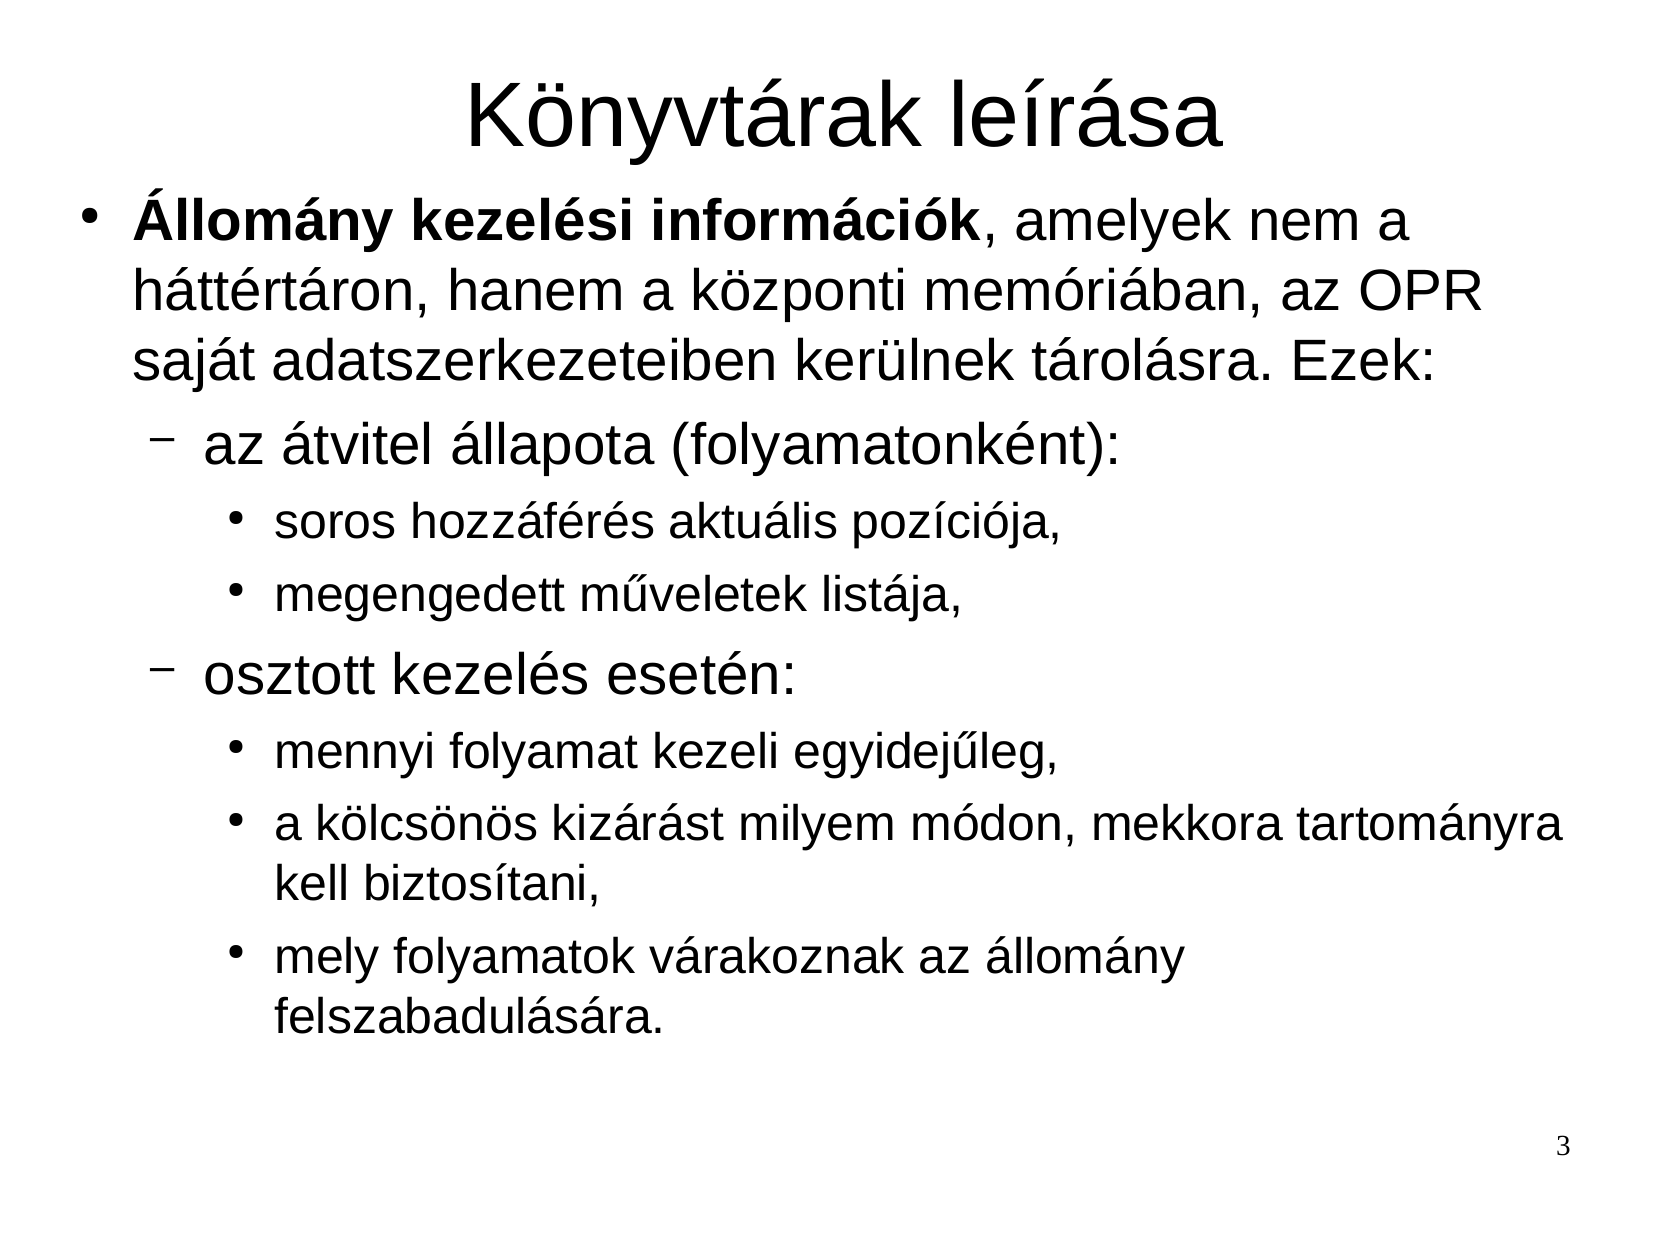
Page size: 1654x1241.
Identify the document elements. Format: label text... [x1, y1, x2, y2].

title Könyvtárak leírása [124, 6, 1530, 174]
list Állomány kezelési információk, amelyek nem a háttértáron, hanem a központi memóriában, az OPR saját adatszerkezeteiben kerülnek tárolásra. Ezek: az átvitel állapota (folyamatonként): soros hozzáférés aktuális pozíciója, megengedett műveletek listája, osztott kezelés esetén: mennyi folyamat kezeli egyidejűleg, a kölcsönös kizárást milyem módon, mekkora tartományra kell biztosítani, mely folyamatok várakoznak az állomány felszabadulására. [46, 174, 1588, 1241]
